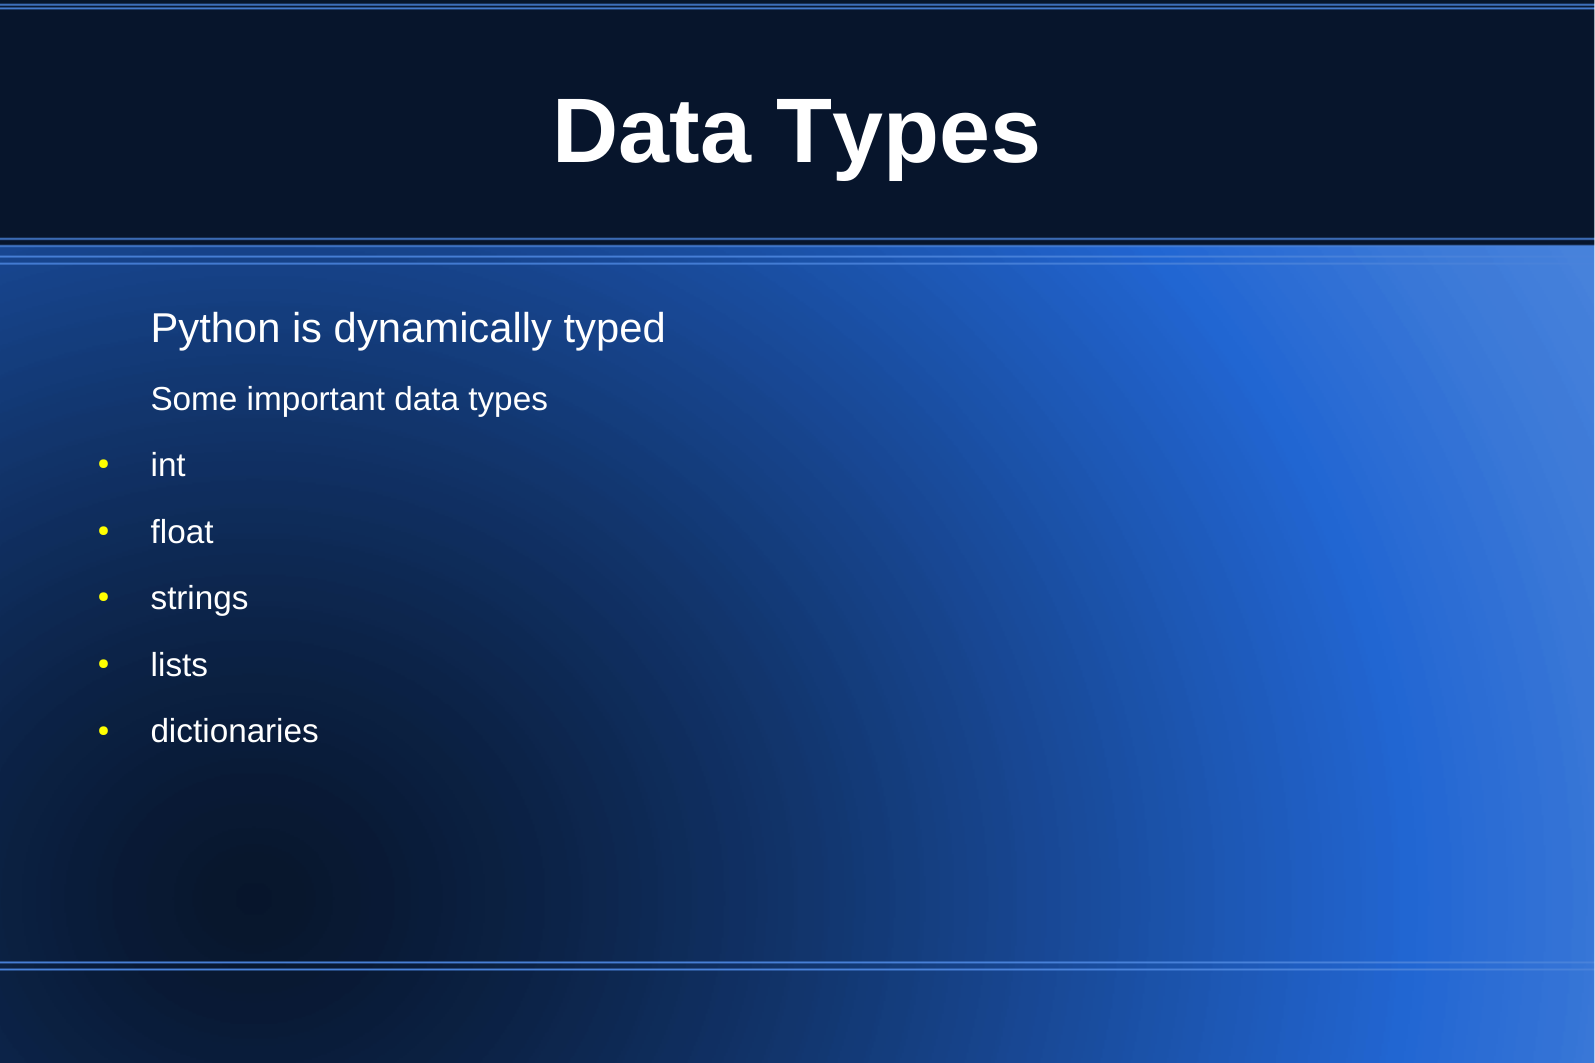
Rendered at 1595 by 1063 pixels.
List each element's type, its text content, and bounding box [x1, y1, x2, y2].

list Python is dynamically typed Some important data types int float strings lists dictionaries [79, 304, 1515, 892]
picture [0, 0, 1595, 1063]
title Data Types [79, 49, 1515, 213]
